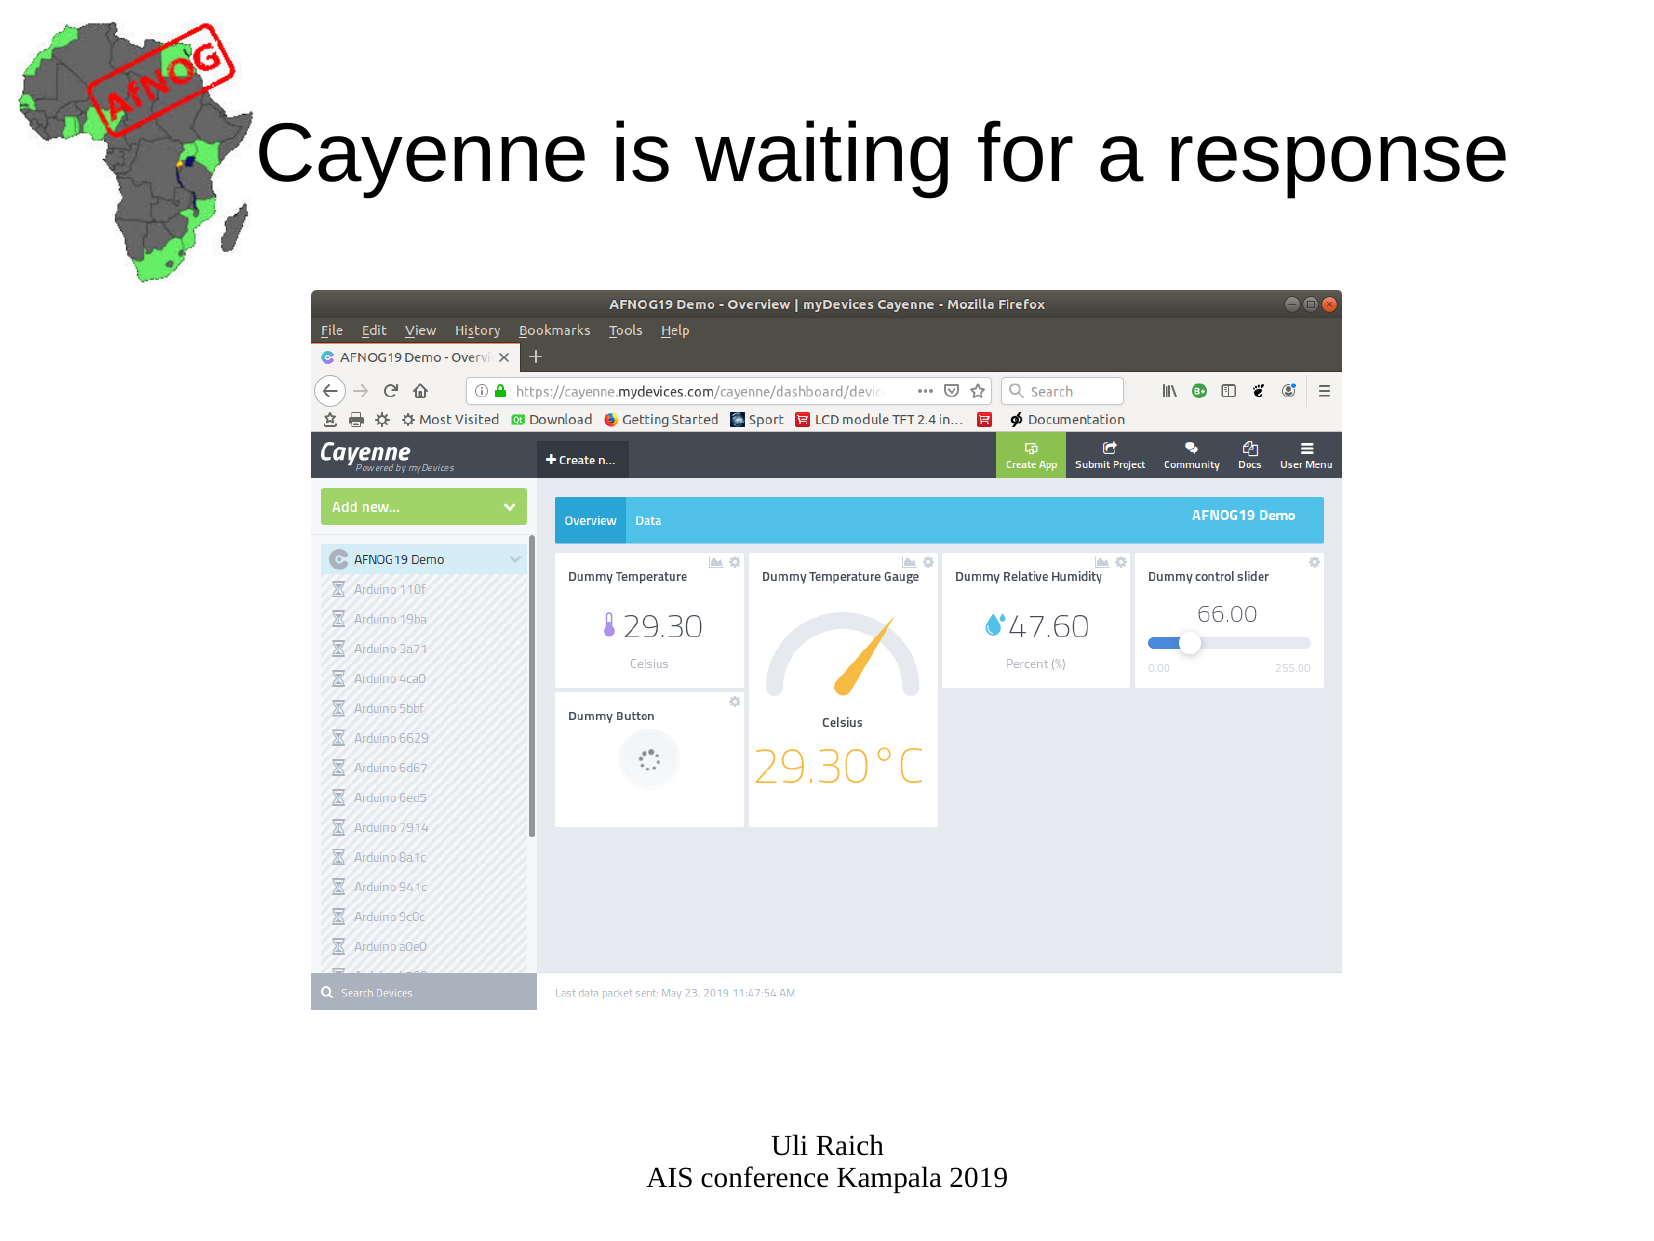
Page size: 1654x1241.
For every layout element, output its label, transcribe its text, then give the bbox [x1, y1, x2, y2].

picture [311, 290, 1342, 1010]
picture [9, 0, 259, 291]
title Cayenne is waiting for a response [195, 49, 1571, 257]
